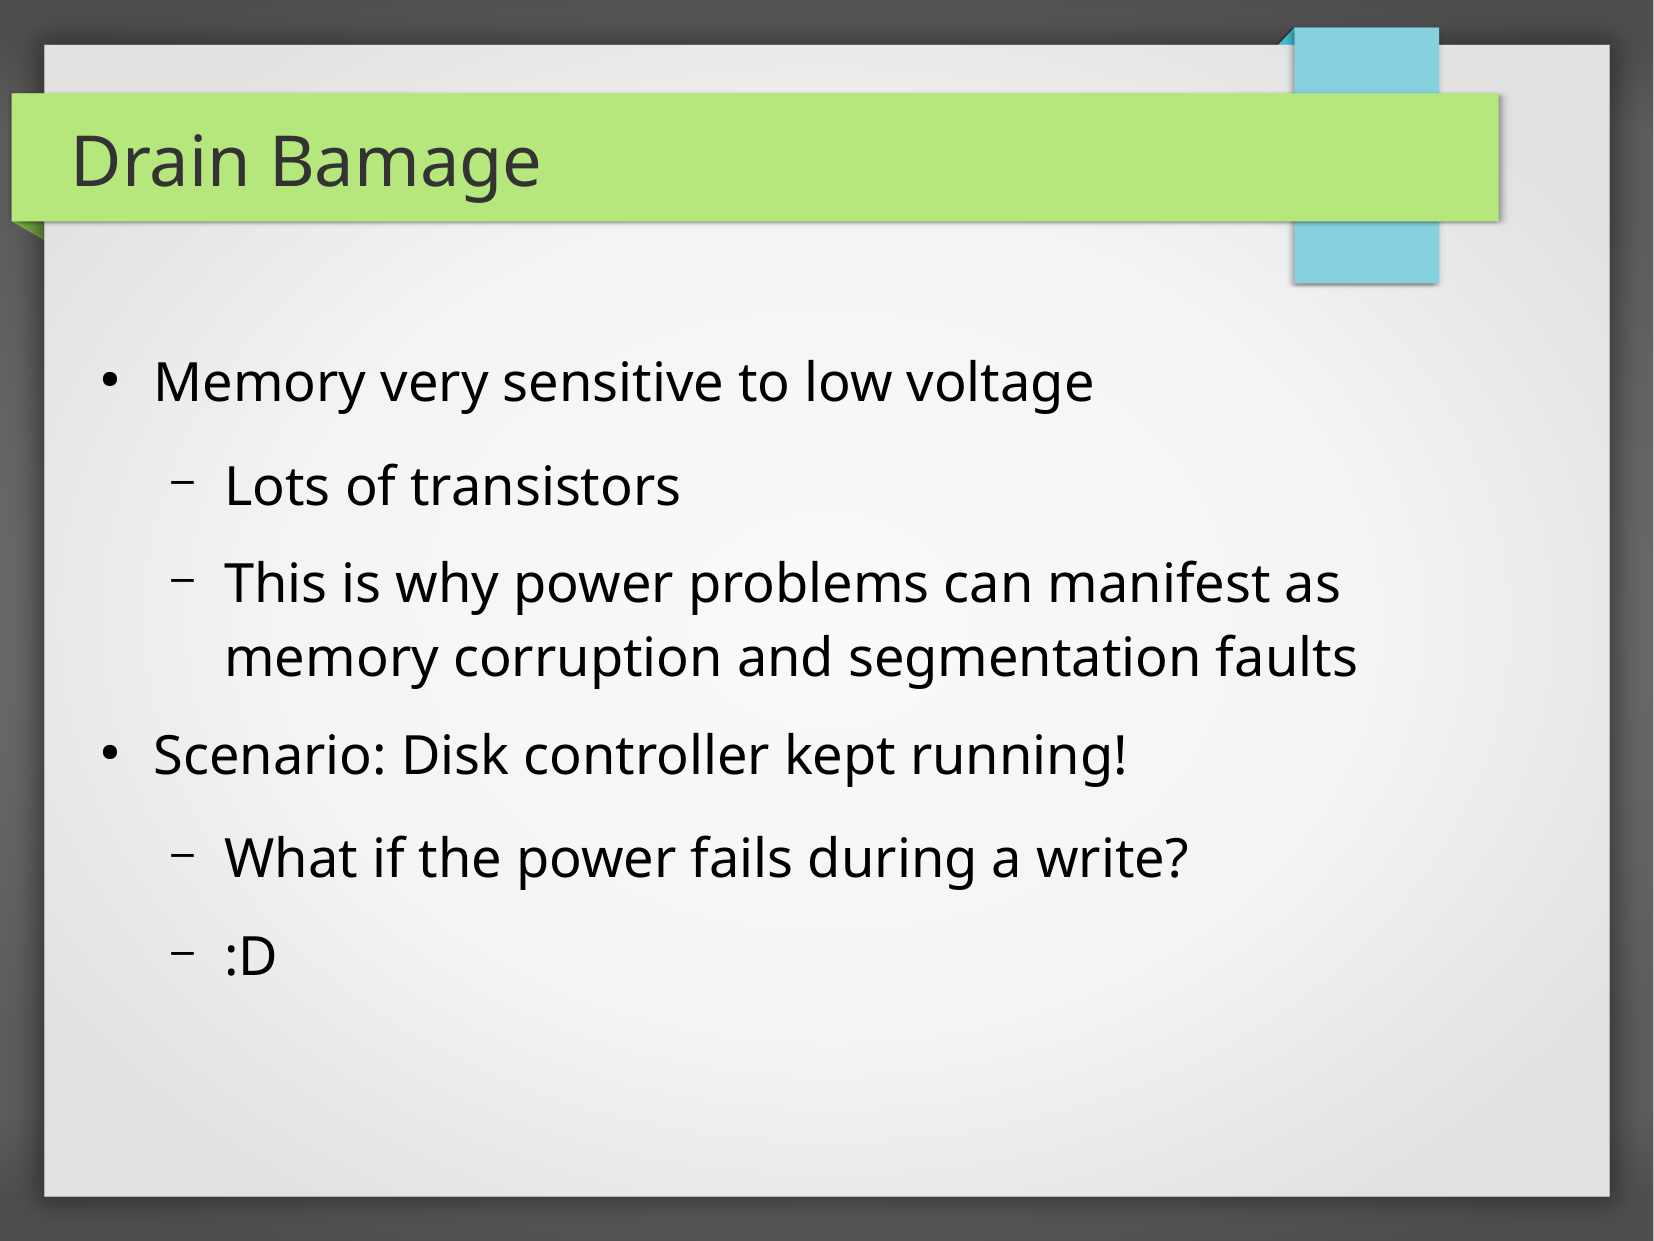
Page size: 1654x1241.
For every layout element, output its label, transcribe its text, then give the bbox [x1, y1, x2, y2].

picture [0, 0, 1654, 1241]
title Drain Bamage [70, 106, 1229, 213]
list Memory very sensitive to low voltage Lots of transistors This is why power problems can manifest as memory corruption and segmentation faults Scenario: Disk controller kept running! What if the power fails during a write? :D [82, 343, 1538, 1063]
